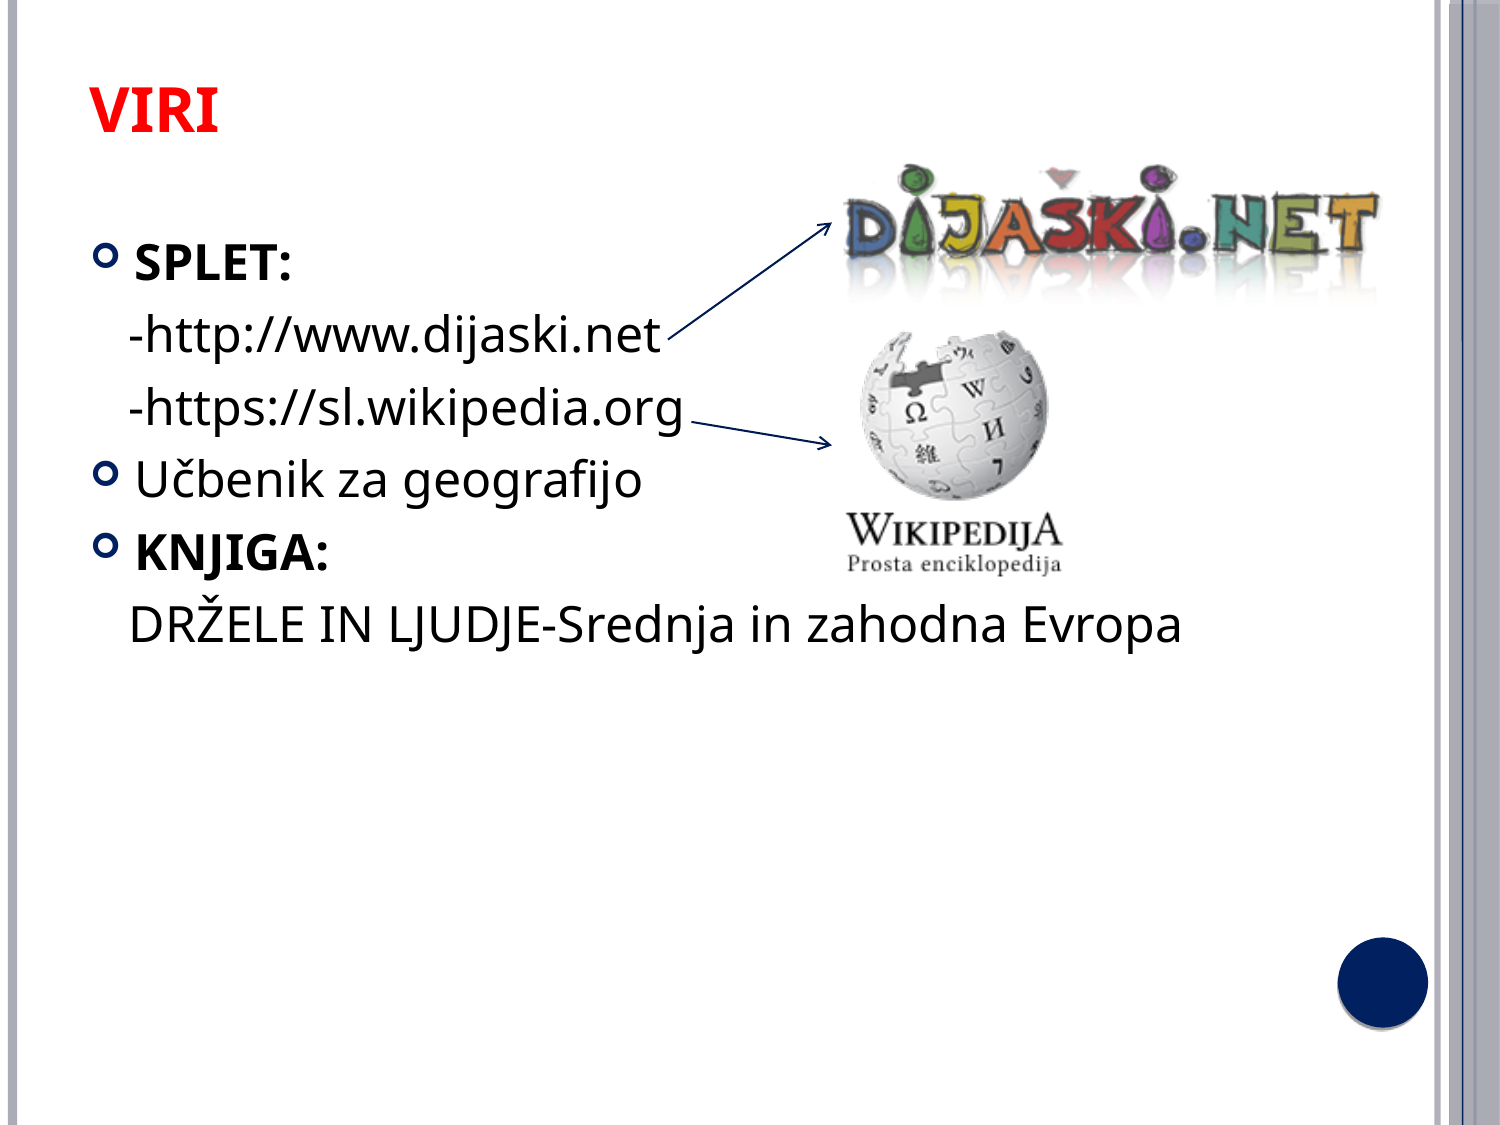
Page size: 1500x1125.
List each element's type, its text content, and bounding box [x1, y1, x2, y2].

picture [832, 163, 1383, 586]
title VIRI [75, 45, 1300, 153]
list SPLET: -http://www.dijaski.net -https://sl.wikipedia.org Učbenik za geografijo KNJIGA: DRŽELE IN LJUDJE-Srednja in zahodna Evropa [75, 222, 1300, 1062]
